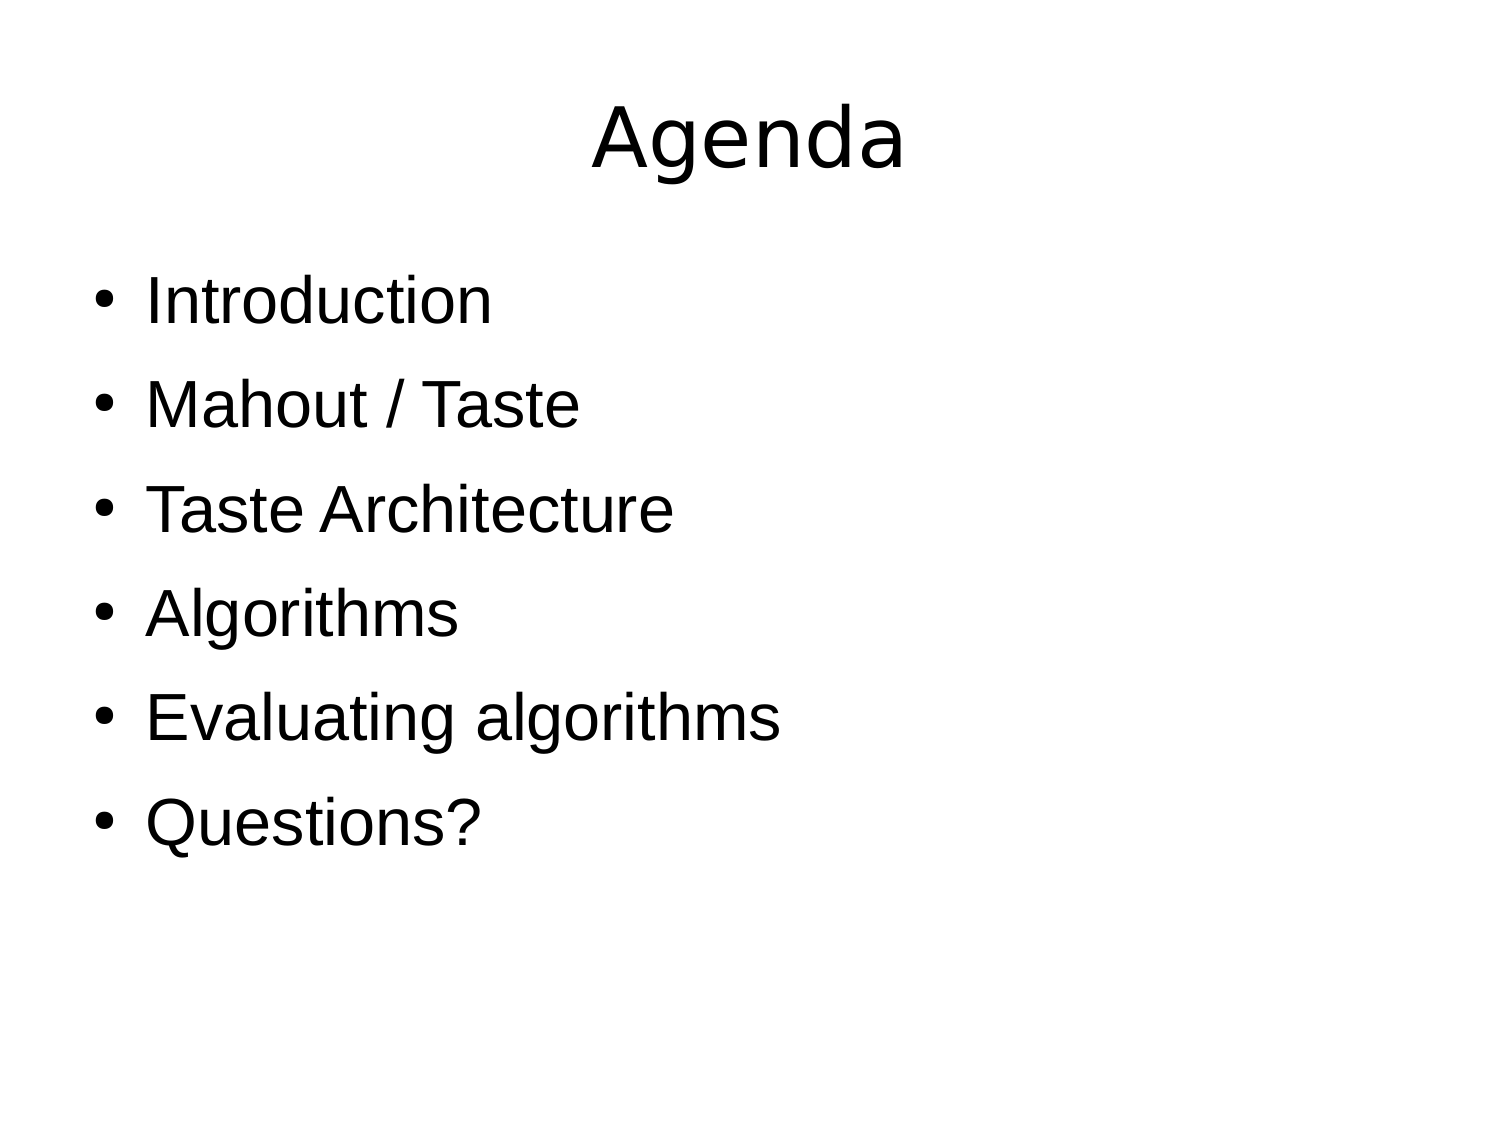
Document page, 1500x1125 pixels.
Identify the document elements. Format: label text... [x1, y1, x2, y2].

title Agenda [75, 44, 1425, 233]
list Introduction Mahout / Taste Taste Architecture Algorithms Evaluating algorithms Questions? [75, 263, 1425, 991]
